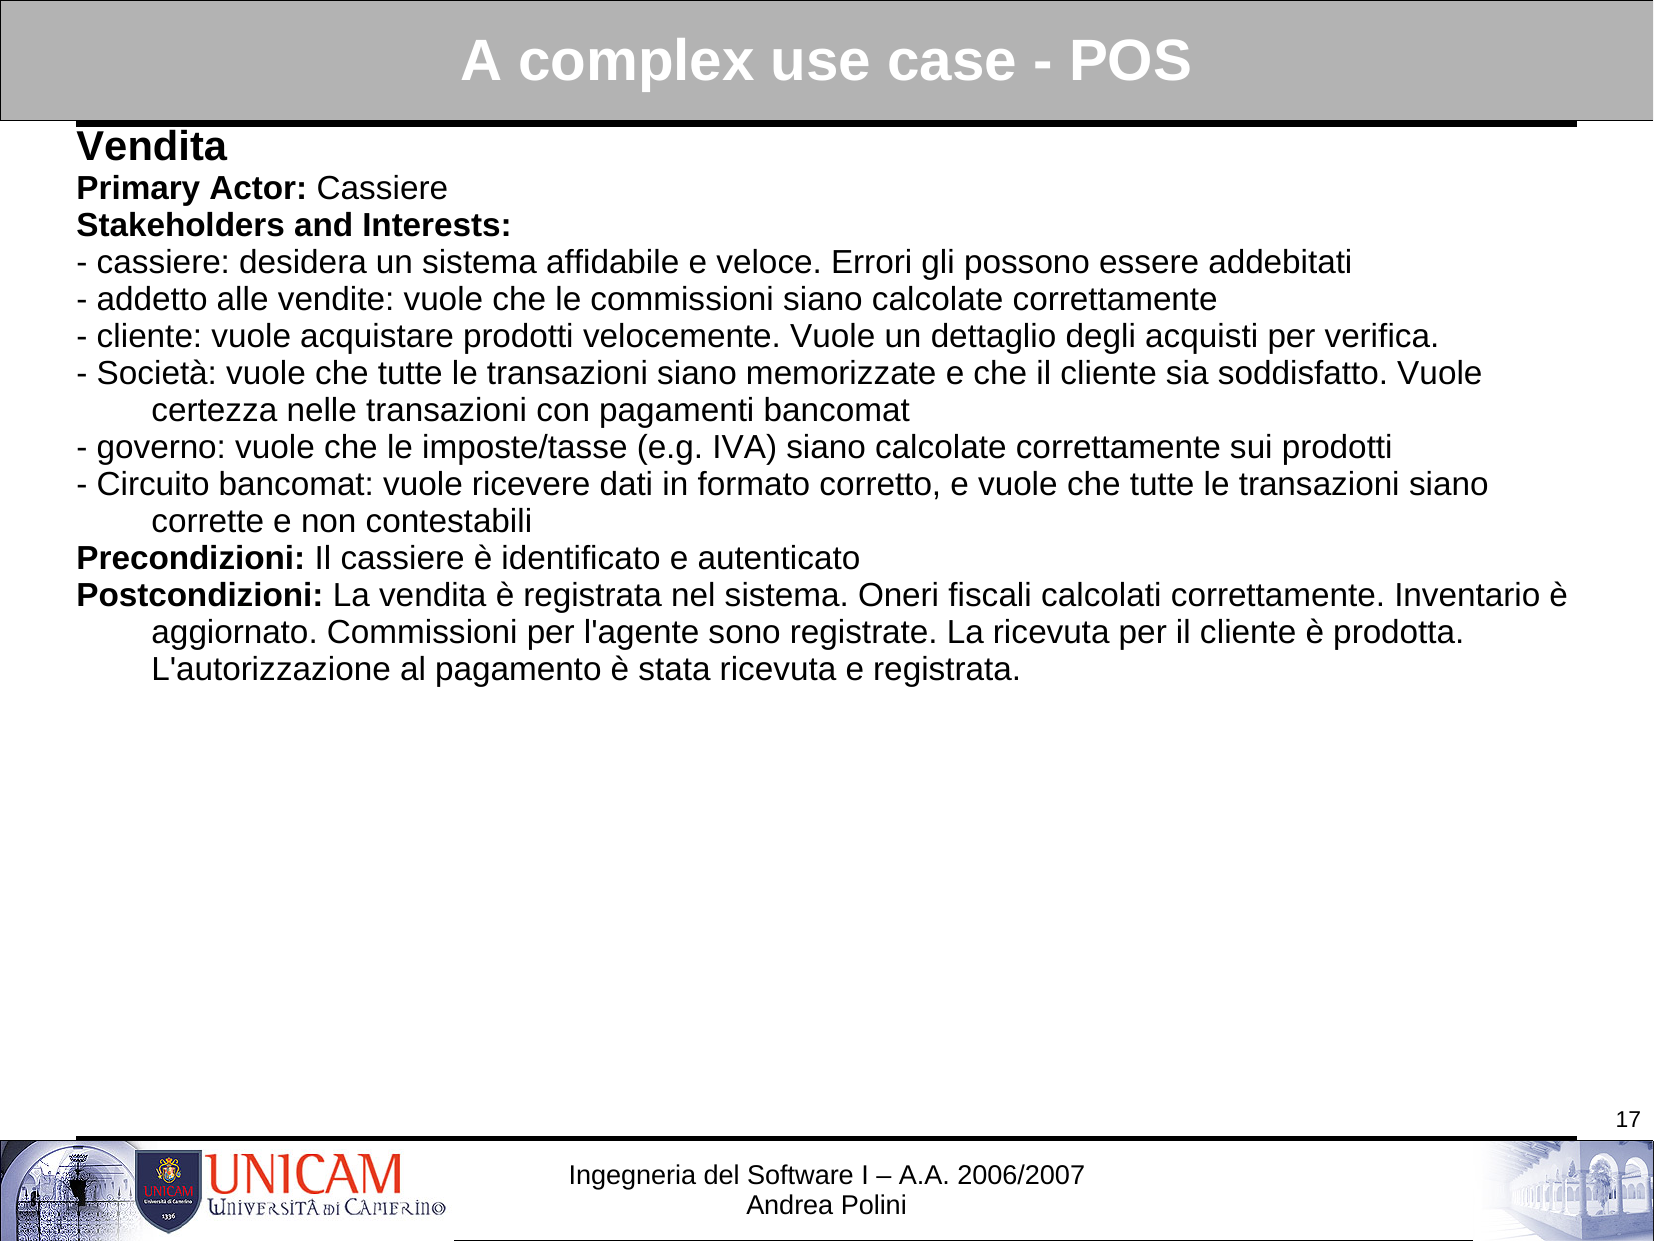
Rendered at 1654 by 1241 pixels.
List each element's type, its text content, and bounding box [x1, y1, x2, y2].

picture [1473, 1141, 1654, 1241]
title A complex use case - POS [0, 0, 1653, 121]
picture [0, 1141, 454, 1241]
list Vendita Primary Actor: Cassiere Stakeholders and Interests: - cassiere: desidera un sistema affidabile e veloce. Errori gli possono essere addebitati - addetto alle vendite: vuole che le commissioni siano calcolate correttamente - cliente: vuole acquistare prodotti velocemente. Vuole un dettaglio degli acquisti per verifica. - Società: vuole che tutte le transazioni siano memorizzate e che il cliente sia soddisfatto. Vuole certezza nelle transazioni con pagamenti bancomat - governo: vuole che le imposte/tasse (e.g. IVA) siano calcolate correttamente sui prodotti - Circuito bancomat: vuole ricevere dati in formato corretto, e vuole che tutte le transazioni siano corrette e non contestabili Precondizioni: Il cassiere è identificato e autenticato Postcondizioni: La vendita è registrata nel sistema. Oneri fiscali calcolati correttamente. Inventario è aggiornato. Commissioni per l'agente sono registrate. La ricevuta per il cliente è prodotta. L'autorizzazione al pagamento è stata ricevuta e registrata. [76, 122, 1577, 932]
